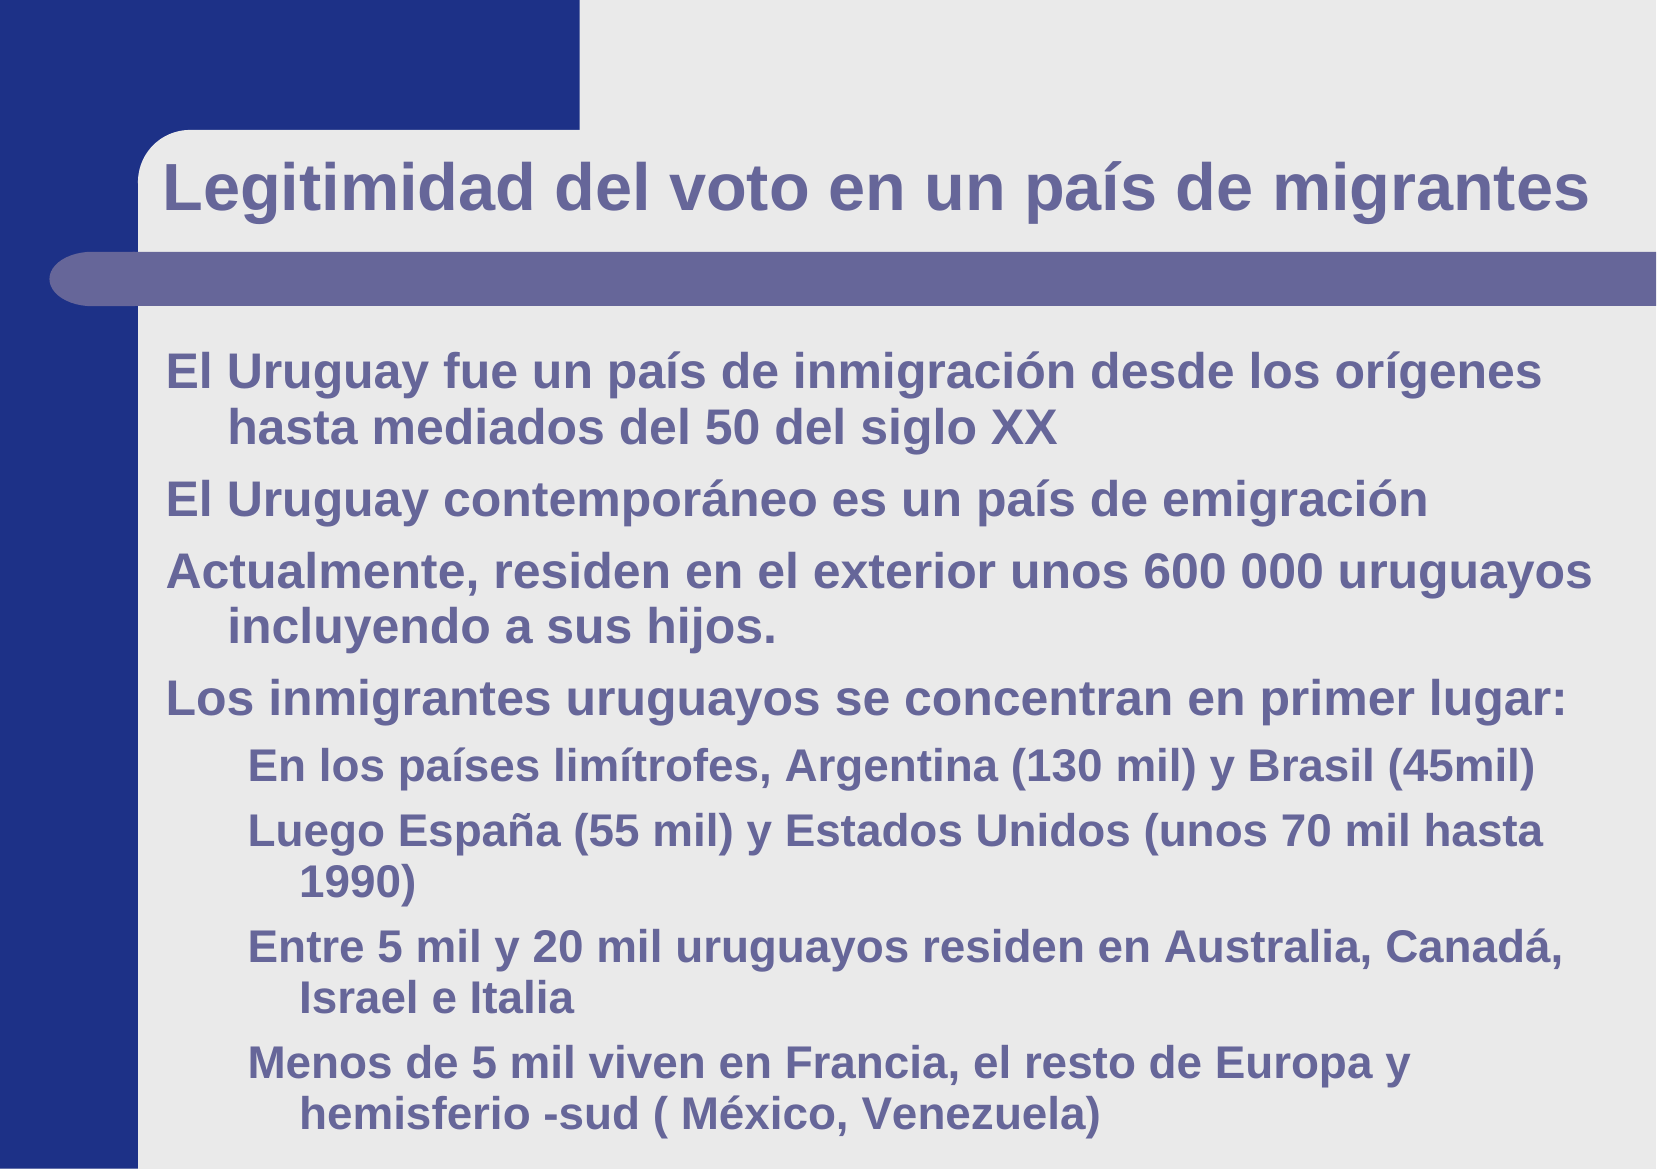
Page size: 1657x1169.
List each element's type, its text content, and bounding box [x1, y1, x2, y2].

list El Uruguay fue un país de inmigración desde los orígenes hasta mediados del 50 del siglo XX El Uruguay contemporáneo es un país de emigración Actualmente, residen en el exterior unos 600 000 uruguayos incluyendo a sus hijos. Los inmigrantes uruguayos se concentran en primer lugar: En los países limítrofes, Argentina (130 mil) y Brasil (45mil) Luego España (55 mil) y Estados Unidos (unos 70 mil hasta 1990) Entre 5 mil y 20 mil uruguayos residen en Australia, Canadá, Israel e Italia Menos de 5 mil viven en Francia, el resto de Europa y hemisferio -sud ( México, Venezuela) [165, 343, 1615, 1140]
title Legitimidad del voto en un país de migrantes [162, 100, 1612, 281]
